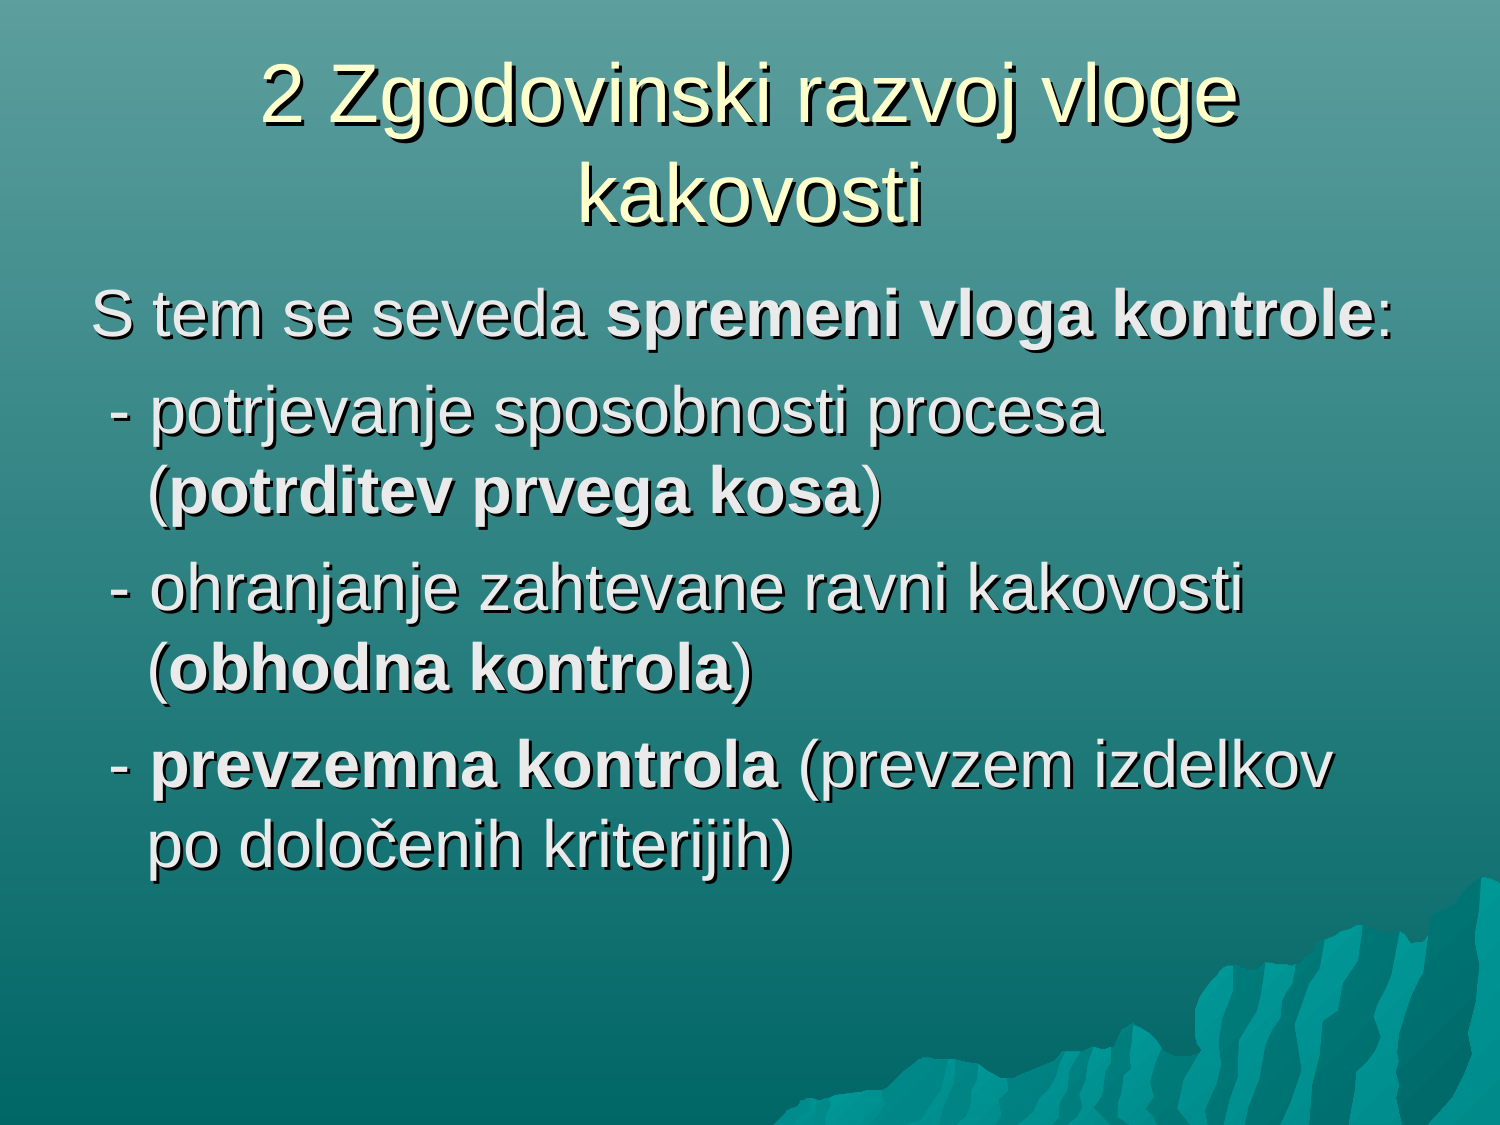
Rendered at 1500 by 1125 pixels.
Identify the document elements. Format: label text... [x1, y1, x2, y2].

title 2 Zgodovinski razvoj vloge kakovosti [75, 31, 1426, 247]
list S tem se seveda spremeni vloga kontrole: - potrjevanje sposobnosti procesa (potrditev prvega kosa) - ohranjanje zahtevane ravni kakovosti (obhodna kontrola) - prevzemna kontrola (prevzem izdelkov po določenih kriterijih) [75, 262, 1426, 1006]
